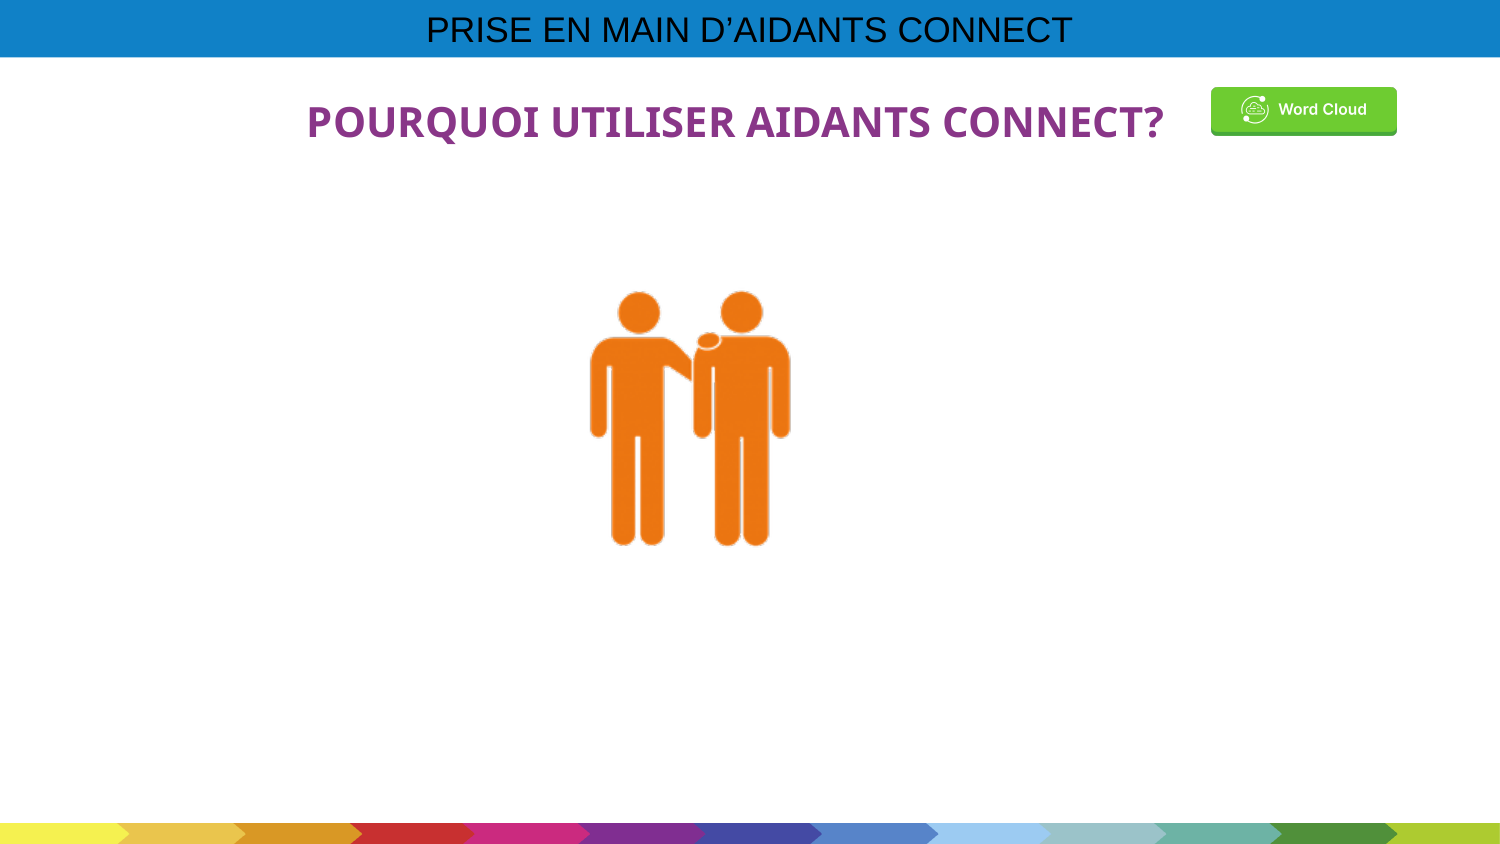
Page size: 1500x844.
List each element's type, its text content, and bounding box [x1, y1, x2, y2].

picture [554, 286, 827, 558]
text_box POURQUOI UTILISER AIDANTS CONNECT? [288, 88, 1183, 154]
picture [0, 823, 1500, 844]
title PRISE EN MAIN D’AIDANTS CONNECT [0, 0, 1500, 58]
picture [1211, 87, 1397, 136]
